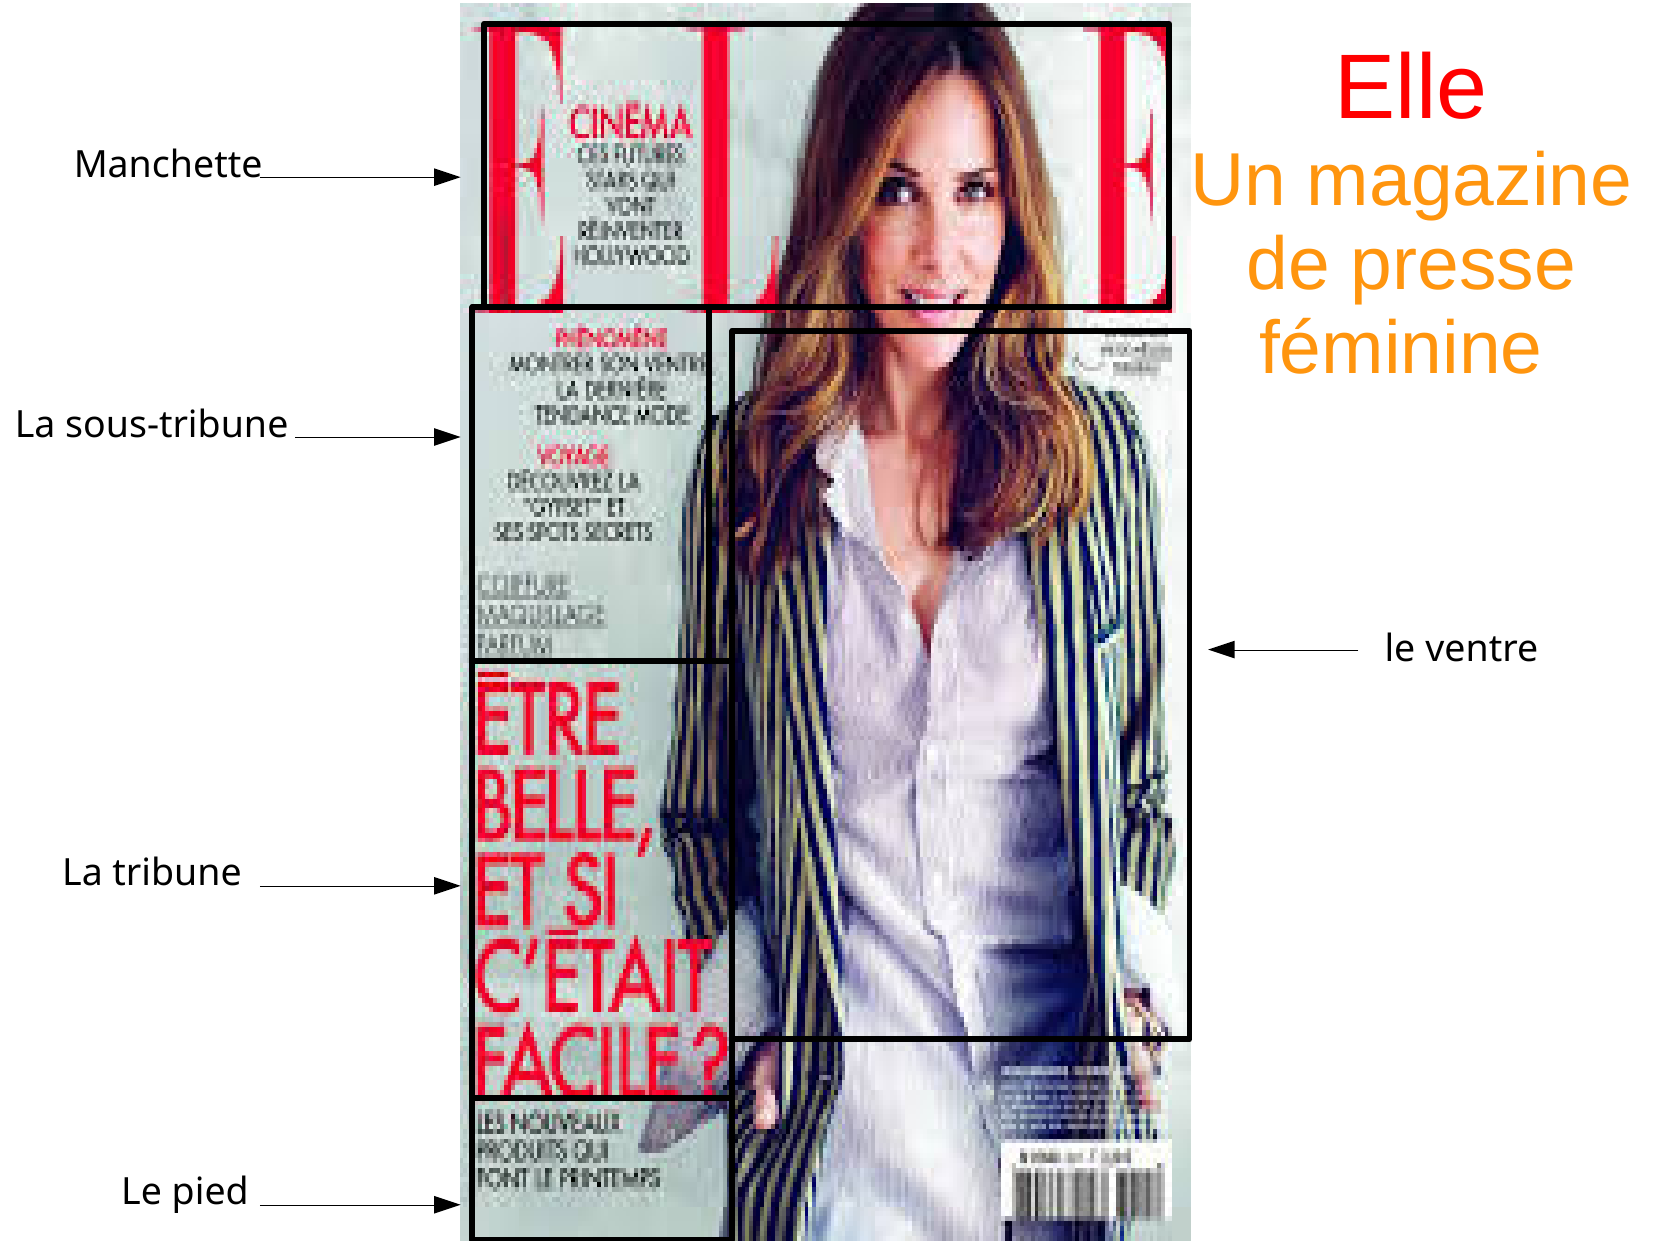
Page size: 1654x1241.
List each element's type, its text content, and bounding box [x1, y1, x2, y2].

picture [712, 310, 1133, 658]
picture [735, 334, 1187, 1036]
picture [475, 1101, 729, 1237]
text_box La tribune [47, 838, 426, 922]
text_box La sous-tribune [0, 389, 319, 473]
picture [487, 27, 1166, 304]
text_box le ventre [1369, 614, 1618, 698]
title Elle Un magazine de presse féminine [1133, 35, 1654, 390]
picture [460, 0, 1191, 1241]
text_box Manchette [59, 129, 296, 213]
picture [475, 310, 706, 658]
text_box Le pied [106, 1157, 378, 1241]
picture [735, 1042, 1191, 1241]
picture [475, 664, 729, 1095]
